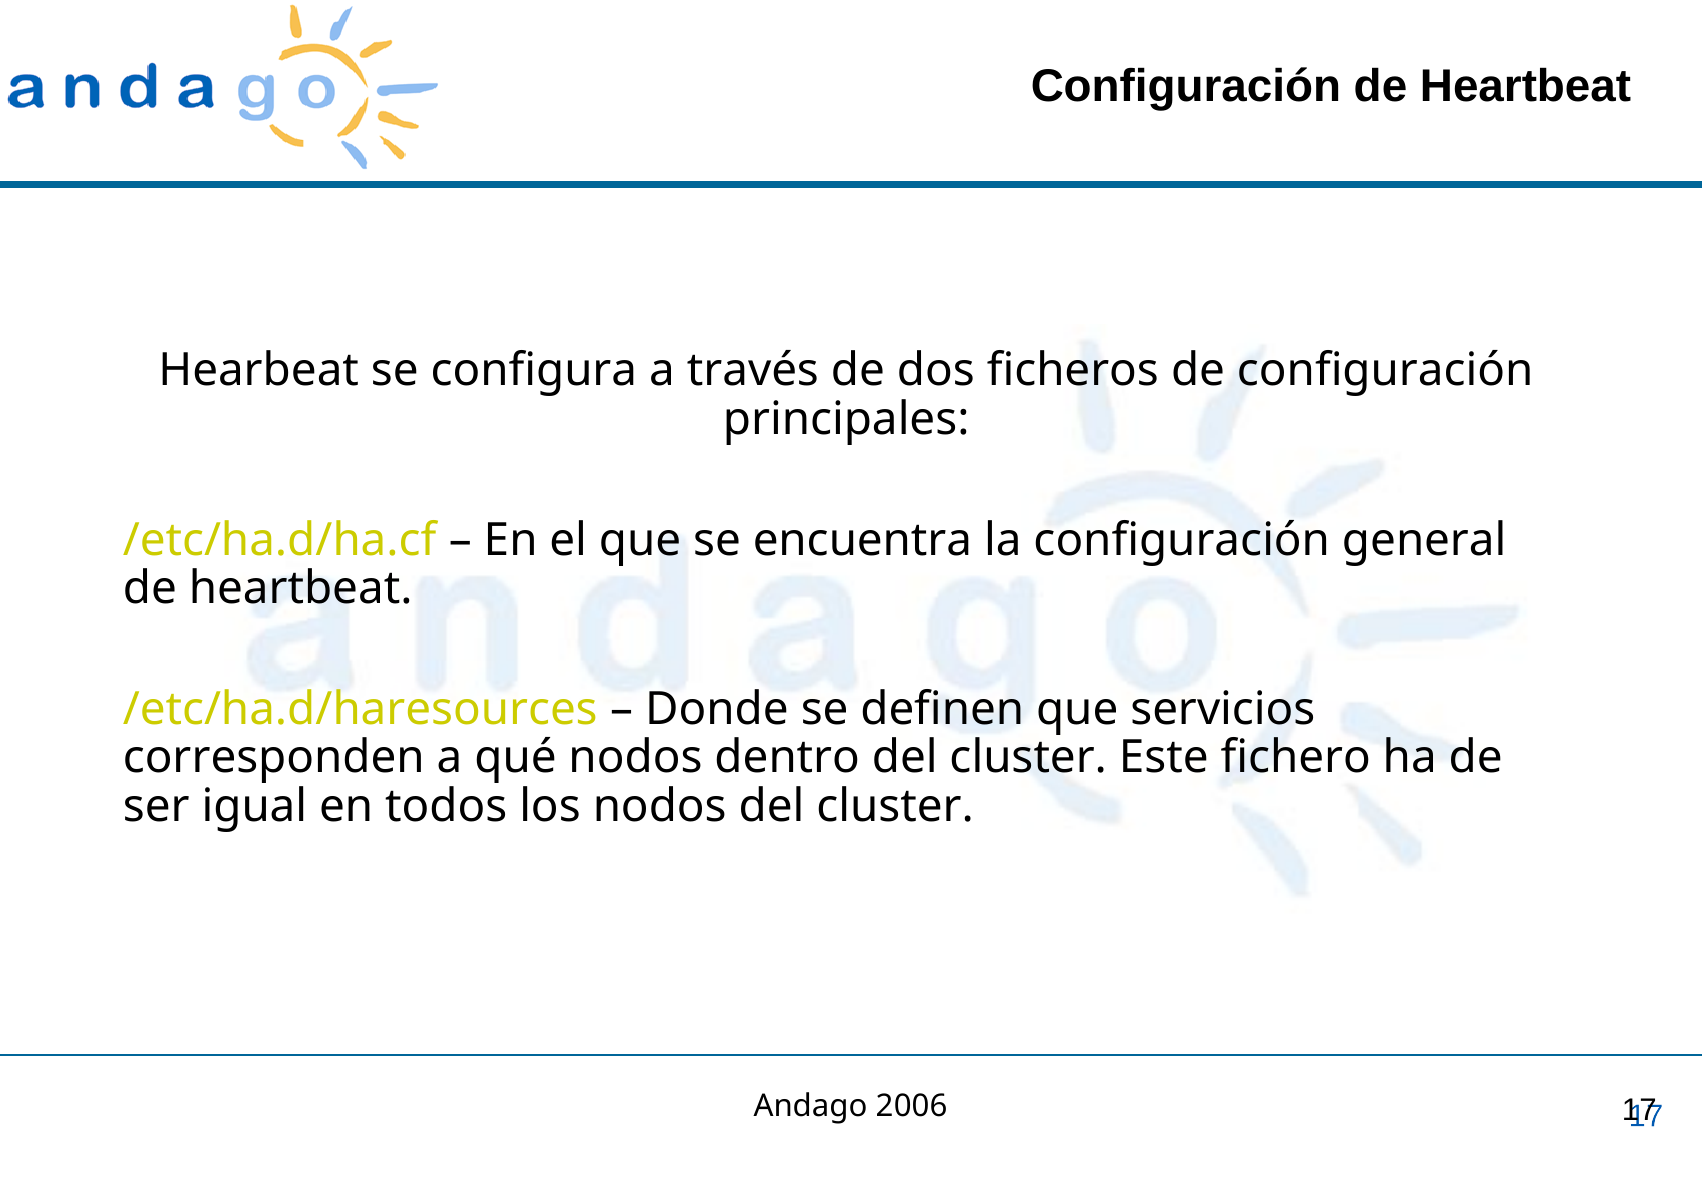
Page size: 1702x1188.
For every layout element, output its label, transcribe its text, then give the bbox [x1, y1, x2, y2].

title Configuración de Heartbeat [255, 0, 1702, 188]
subtitle Hearbeat se configura a través de dos ficheros de configuración principales: /etc/ha.d/ha.cf – En el que se encuentra la configuración general de heartbeat. /etc/ha.d/haresources – Donde se definen que servicios corresponden a qué nodos dentro del cluster. Este fichero ha de ser igual en todos los nodos del cluster. [123, 301, 1570, 998]
picture [0, 0, 255, 175]
